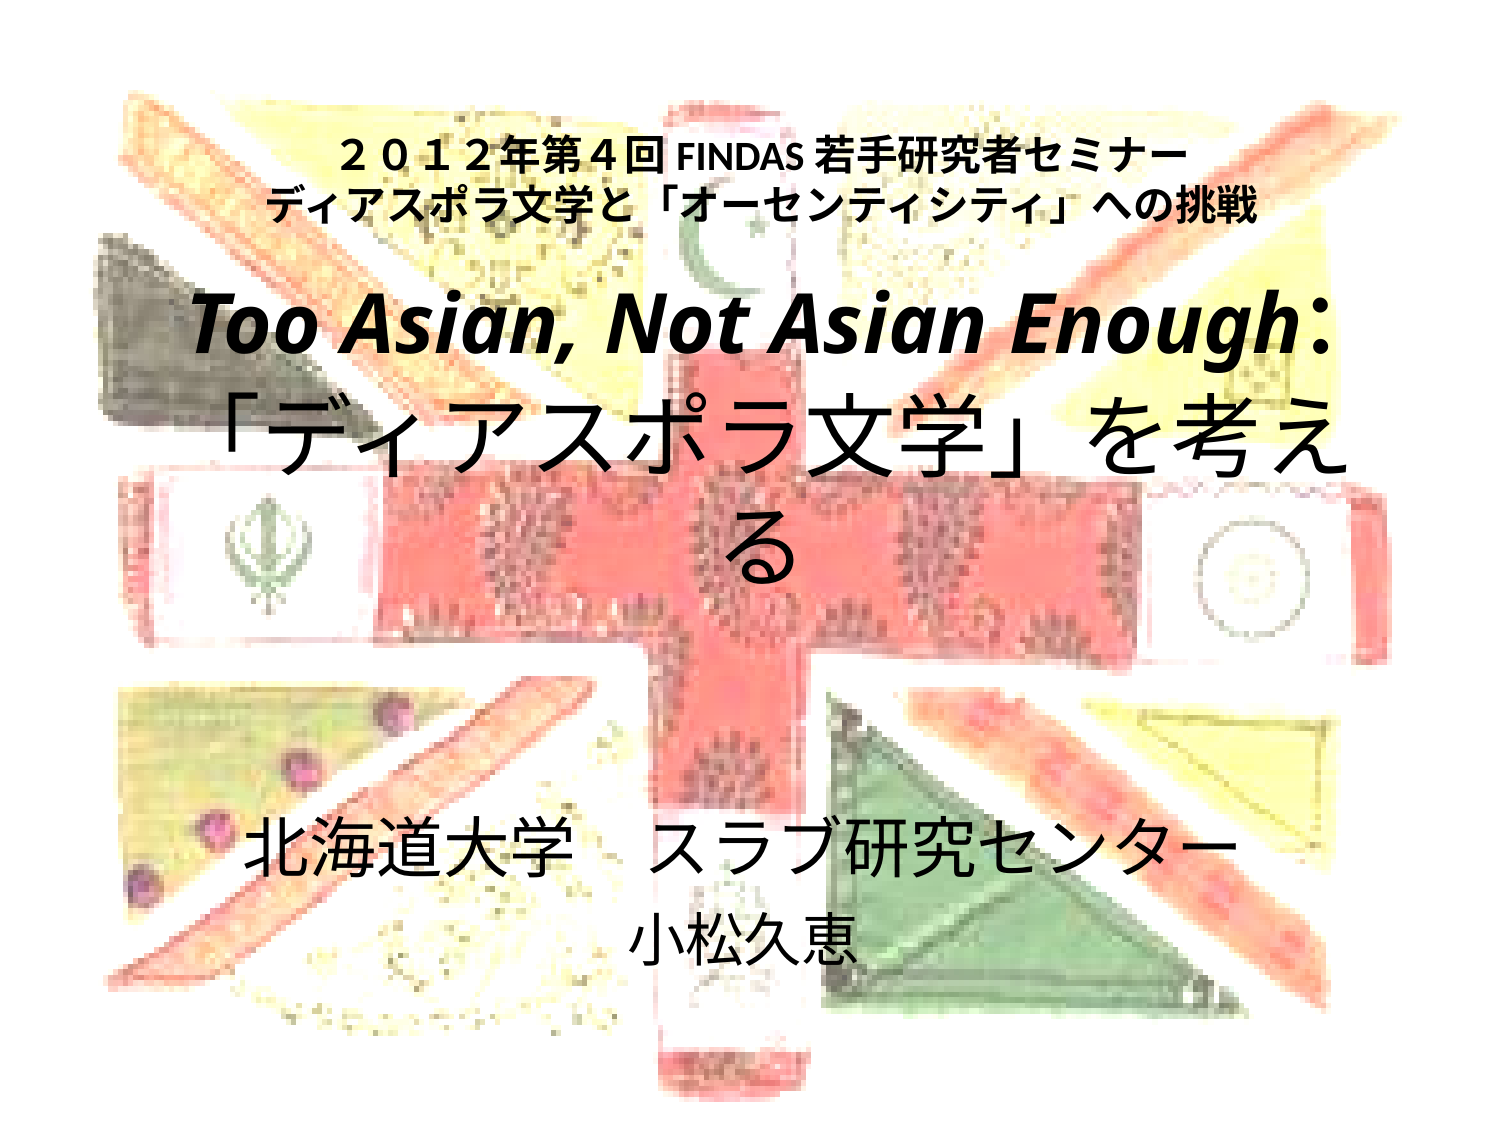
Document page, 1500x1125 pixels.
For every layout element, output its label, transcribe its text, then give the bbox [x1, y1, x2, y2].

title ２０１２年第４回FINDAS若手研究者セミナー ディアスポラ文学と「オーセンティシティ」への挑戦 Too Asian, Not Asian Enough: 「ディアスポラ文学」を考える [123, 0, 1399, 728]
subtitle 北海道大学 スラブ研究センター 小松久恵 [218, 798, 1269, 1059]
picture [88, 90, 1423, 1125]
